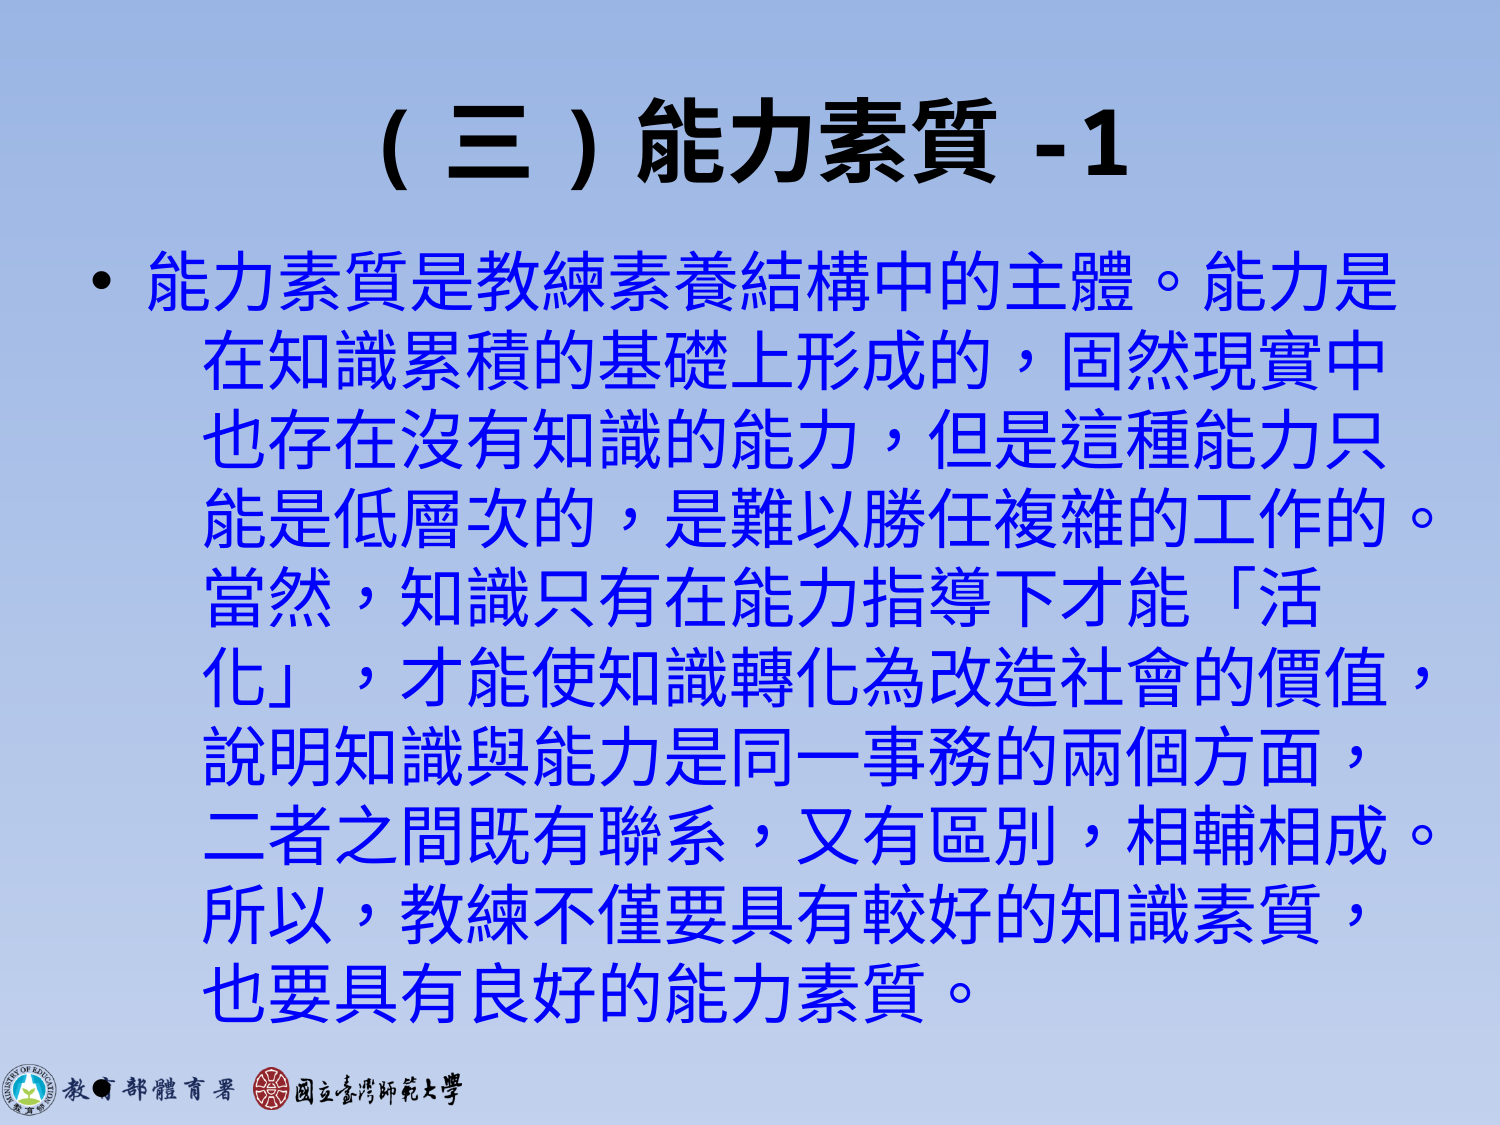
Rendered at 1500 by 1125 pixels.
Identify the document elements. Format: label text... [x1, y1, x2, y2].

list 能力素質是教練素養結構中的主體。能力是在知識累積的基礎上形成的，固然現實中也存在沒有知識的能力，但是這種能力只能是低層次的，是難以勝任複雜的工作的。當然，知識只有在能力指導下才能「活化」，才能使知識轉化為改造社會的價值，說明知識與能力是同一事務的兩個方面，二者之間既有聯系，又有區別，相輔相成。所以，教練不僅要具有較好的知識素質，也要具有良好的能力素質。 [75, 232, 1426, 1049]
title (三)能力素質-1 [75, 45, 1426, 232]
